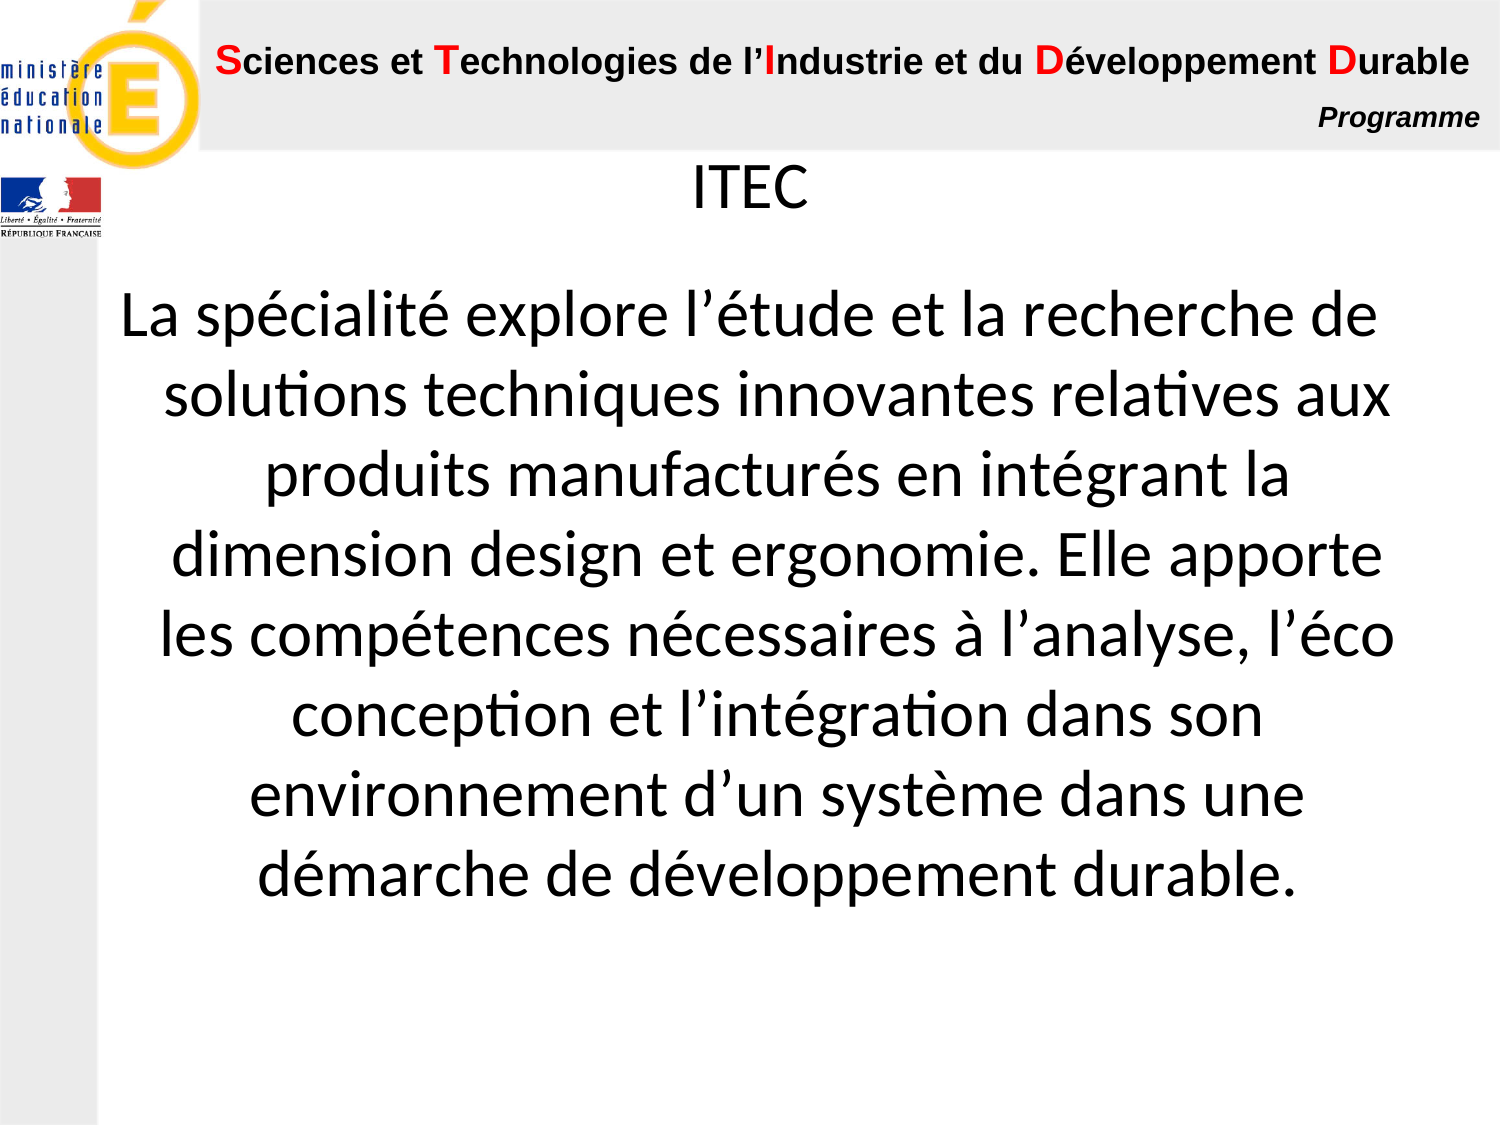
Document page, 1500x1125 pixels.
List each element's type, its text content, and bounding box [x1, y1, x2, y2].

list La spécialité explore l’étude et la recherche de solutions techniques innovantes relatives aux produits manufacturés en intégrant la dimension design et ergonomie. Elle apporte les compétences nécessaires à l’analyse, l’éco conception et l’intégration dans son environnement d’un système dans une démarche de développement durable. [75, 262, 1426, 1014]
picture [0, 0, 198, 235]
title ITEC [75, 128, 1426, 235]
